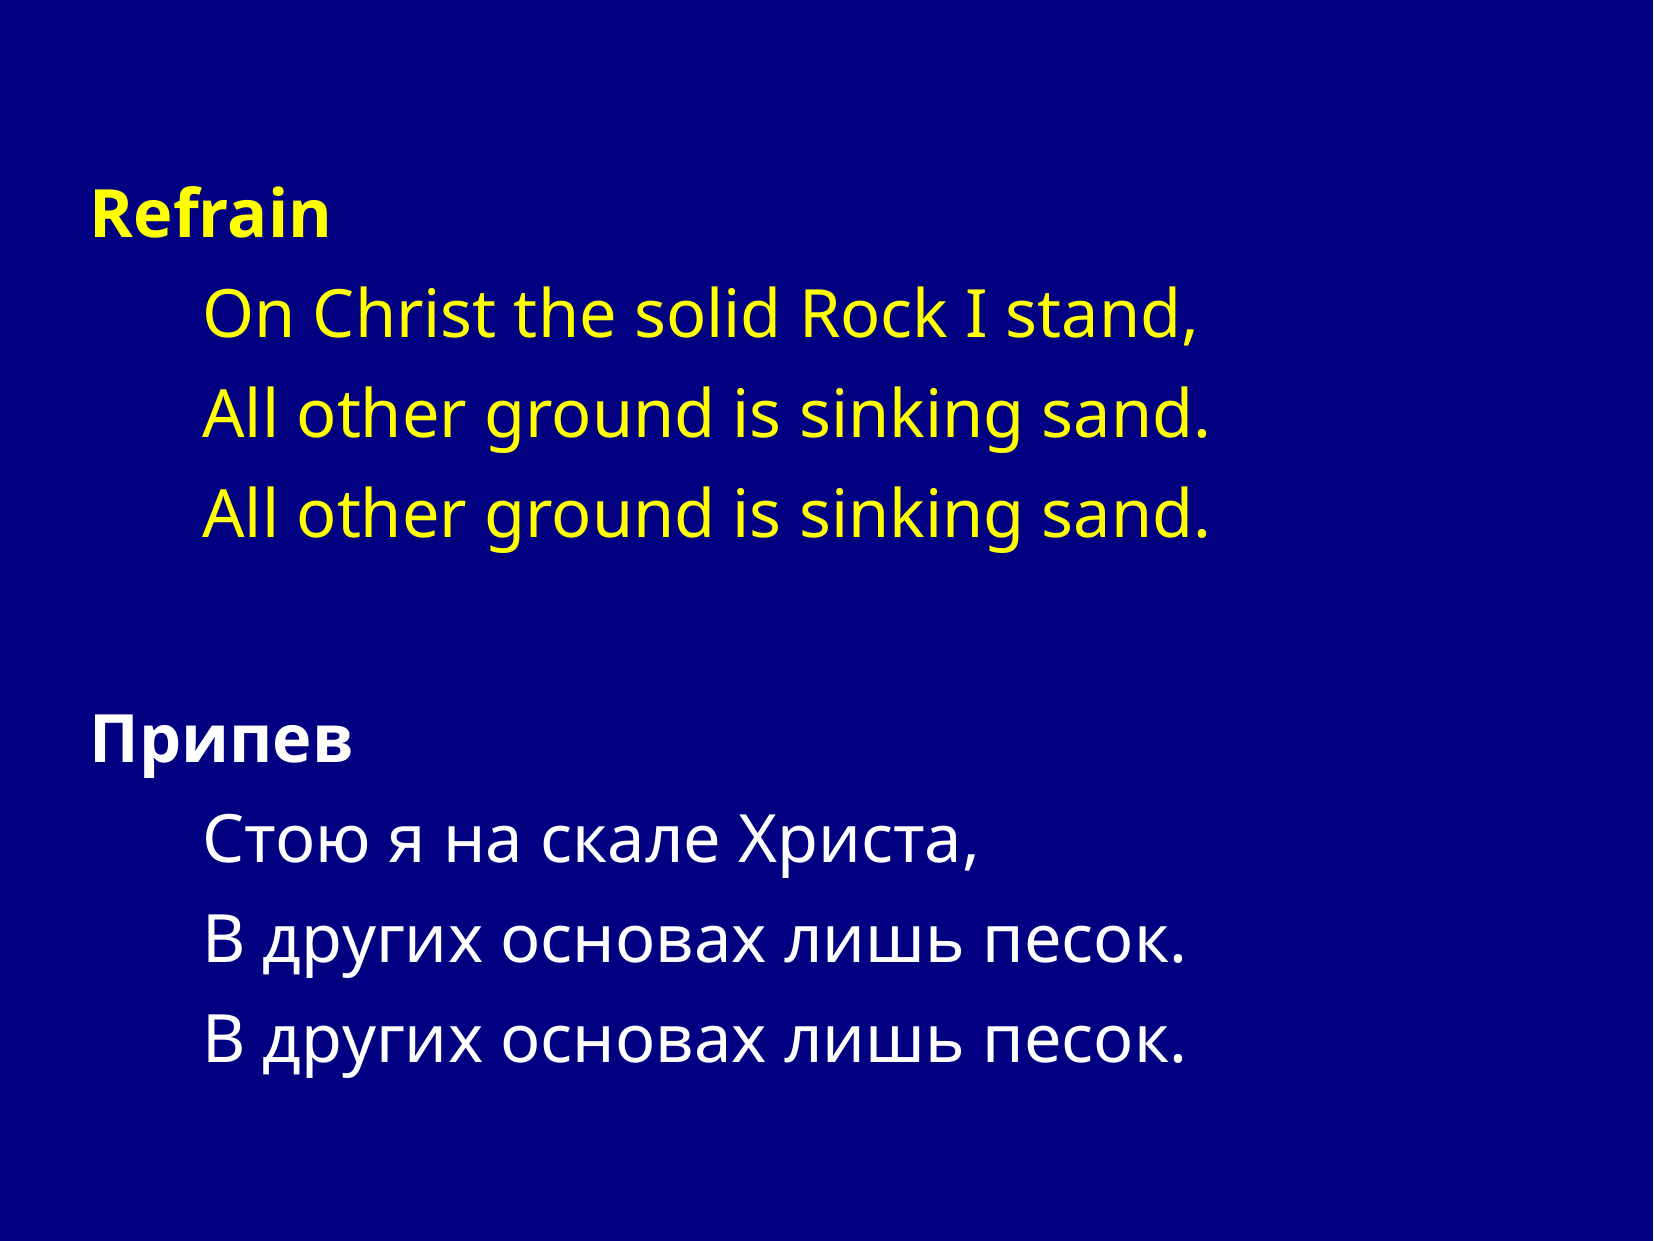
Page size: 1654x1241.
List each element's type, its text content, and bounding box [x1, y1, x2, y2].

text_box Припев Стою я на скале Христа, В других основах лишь песок. В других основах лишь песок. [75, 675, 1576, 1163]
text_box Refrain On Christ the solid Rock I stand, All other ground is sinking sand. All other ground is sinking sand. [75, 150, 1576, 638]
